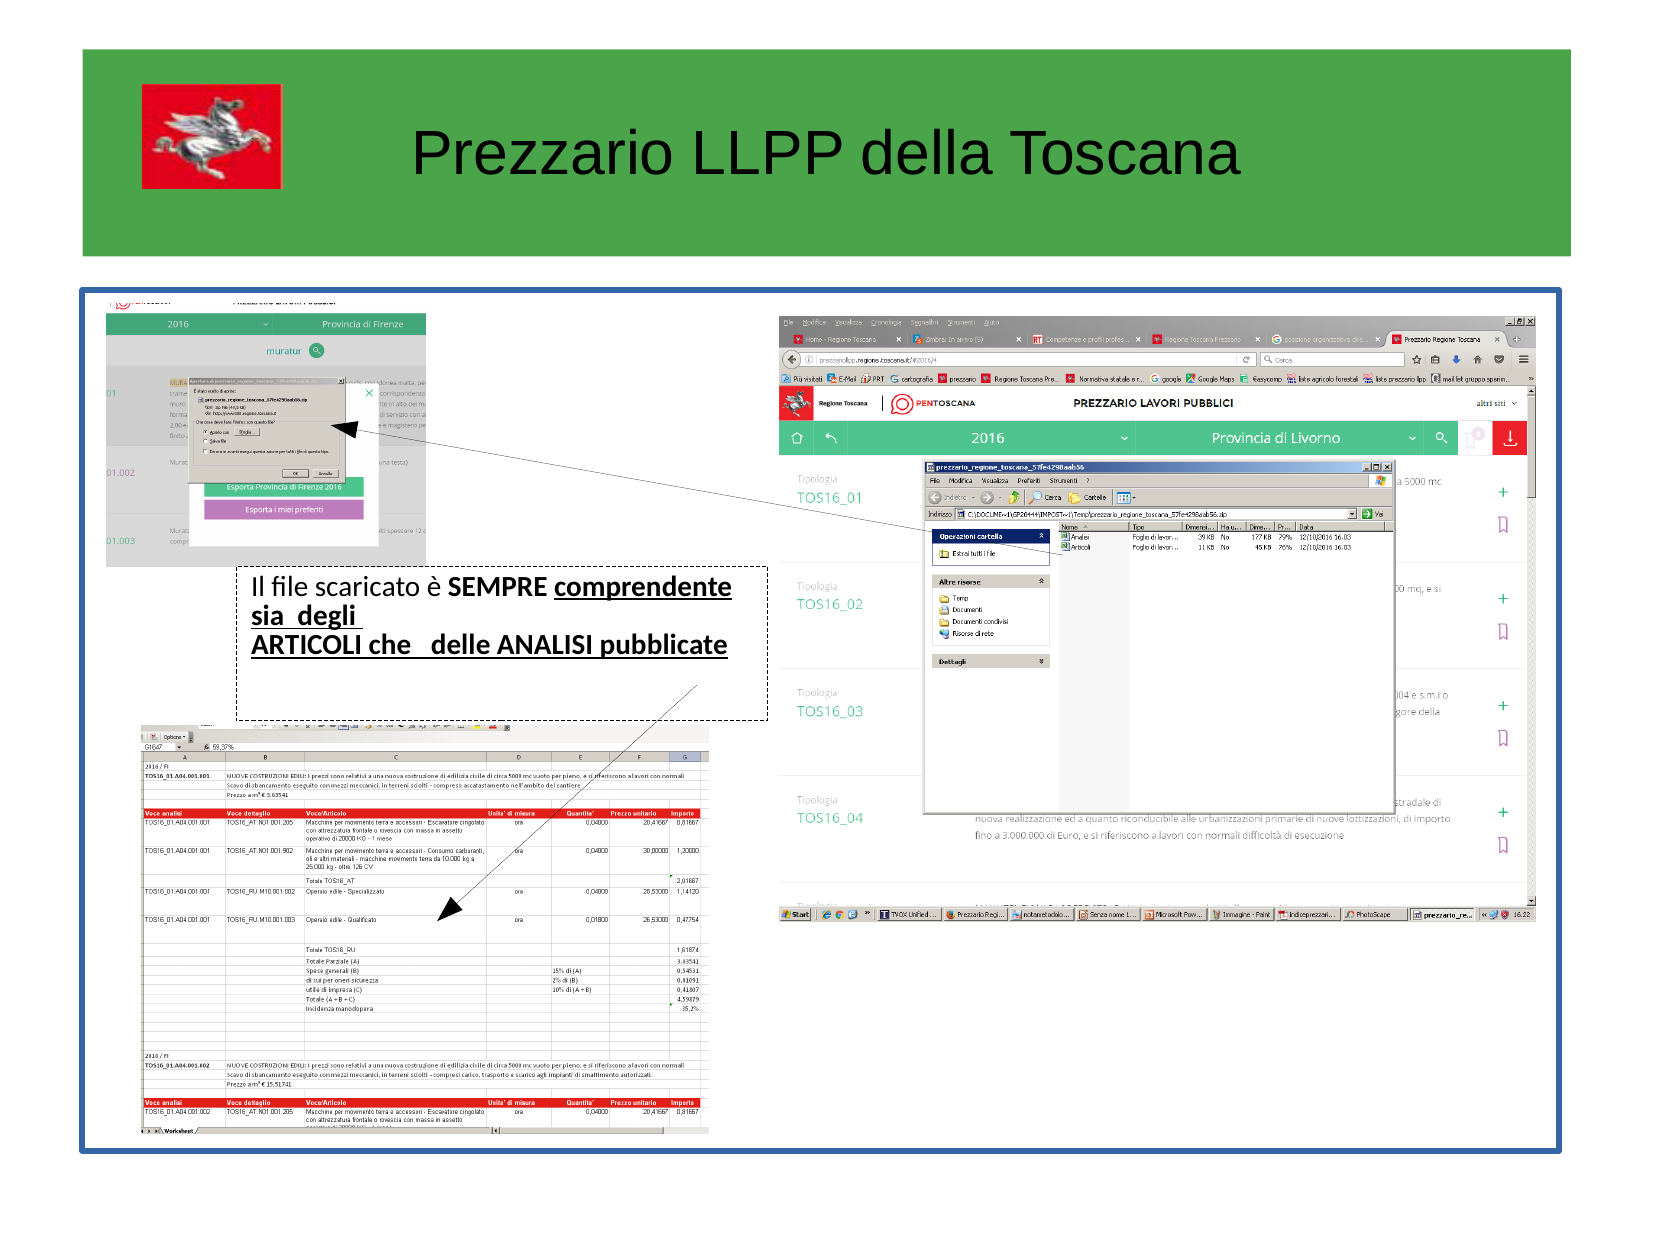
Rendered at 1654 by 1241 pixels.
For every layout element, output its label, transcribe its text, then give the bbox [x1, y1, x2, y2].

picture [779, 316, 1536, 922]
picture [141, 84, 283, 189]
text_box Il file scaricato è SEMPRE comprendente sia degli ARTICOLI che delle ANALISI pubblicate [236, 566, 768, 721]
picture [141, 725, 709, 1134]
subtitle [82, 290, 1560, 1151]
picture [106, 303, 426, 567]
title Prezzario LLPP della Toscana [82, 49, 1571, 257]
